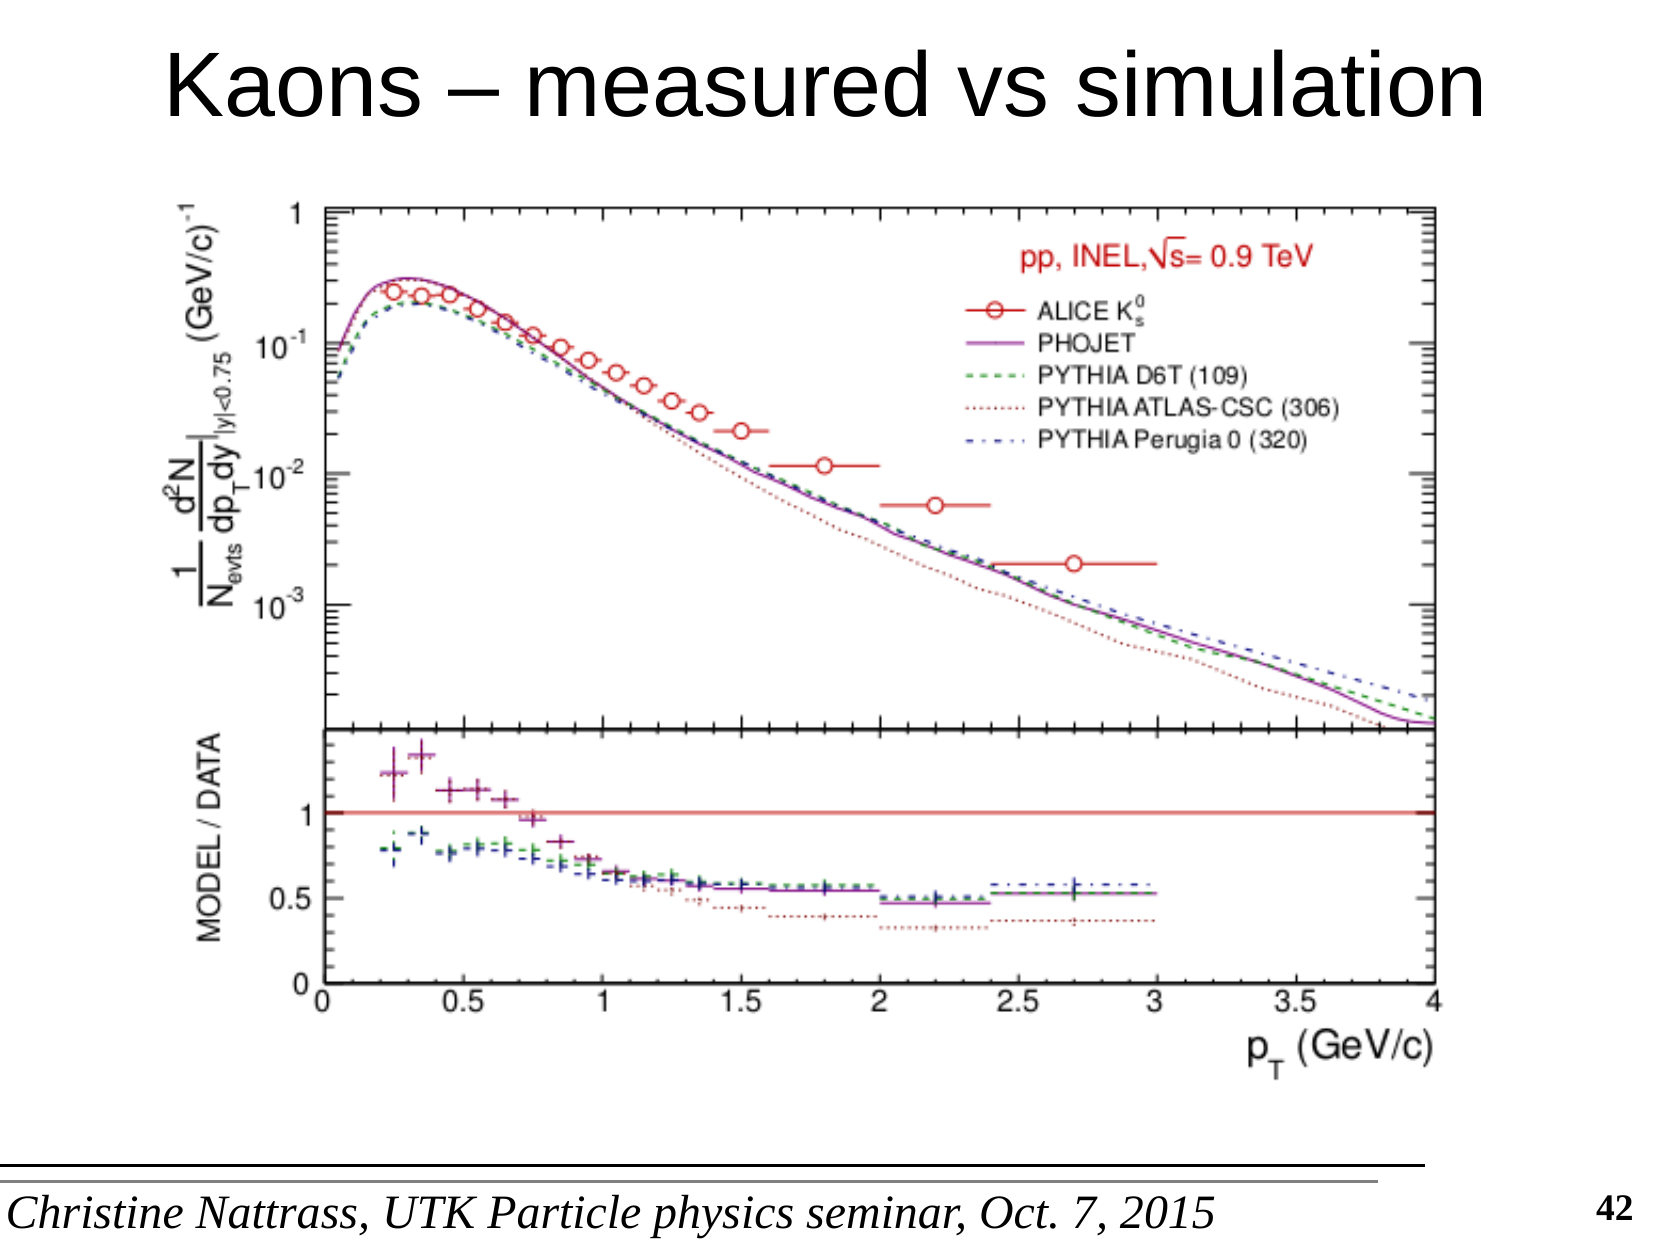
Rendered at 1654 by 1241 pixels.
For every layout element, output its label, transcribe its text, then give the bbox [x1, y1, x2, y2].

title Kaons – measured vs simulation [82, 19, 1571, 151]
picture [135, 154, 1486, 1141]
